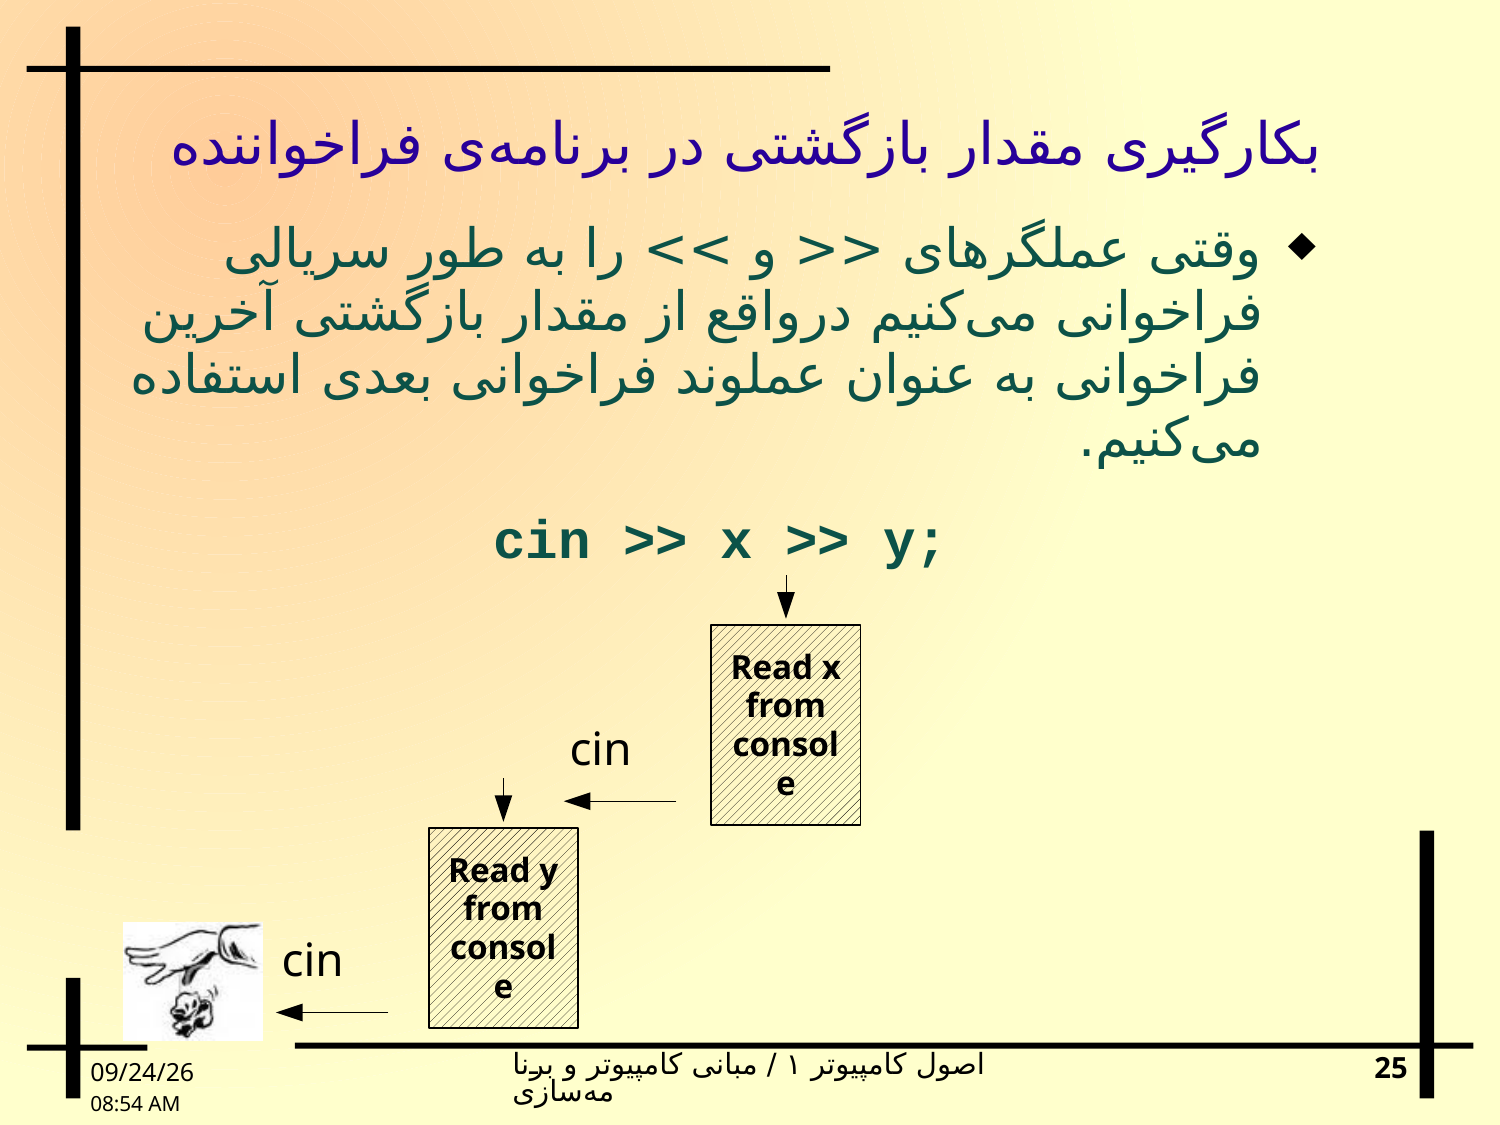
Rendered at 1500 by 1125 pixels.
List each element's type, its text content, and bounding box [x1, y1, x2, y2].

text_box cin [262, 922, 364, 998]
text_box Read x from console [711, 624, 861, 825]
picture [123, 922, 263, 1041]
list وقتی عملگرهای << و >> را به طور سریالی فراخوانی می‌کنیم در‌واقع از مقدار بازگشتی آخرین فراخوانی به عنوان عملوند فراخوانی بعدی استفاده می‌کنیم. [126, 217, 1388, 472]
title بکارگیری مقدار بازگشتی در برنامه‌ی فراخواننده [131, 85, 1361, 205]
list cin >> x >> y; [493, 506, 1161, 588]
text_box Read y from console [428, 828, 579, 1029]
text_box cin [550, 711, 651, 787]
